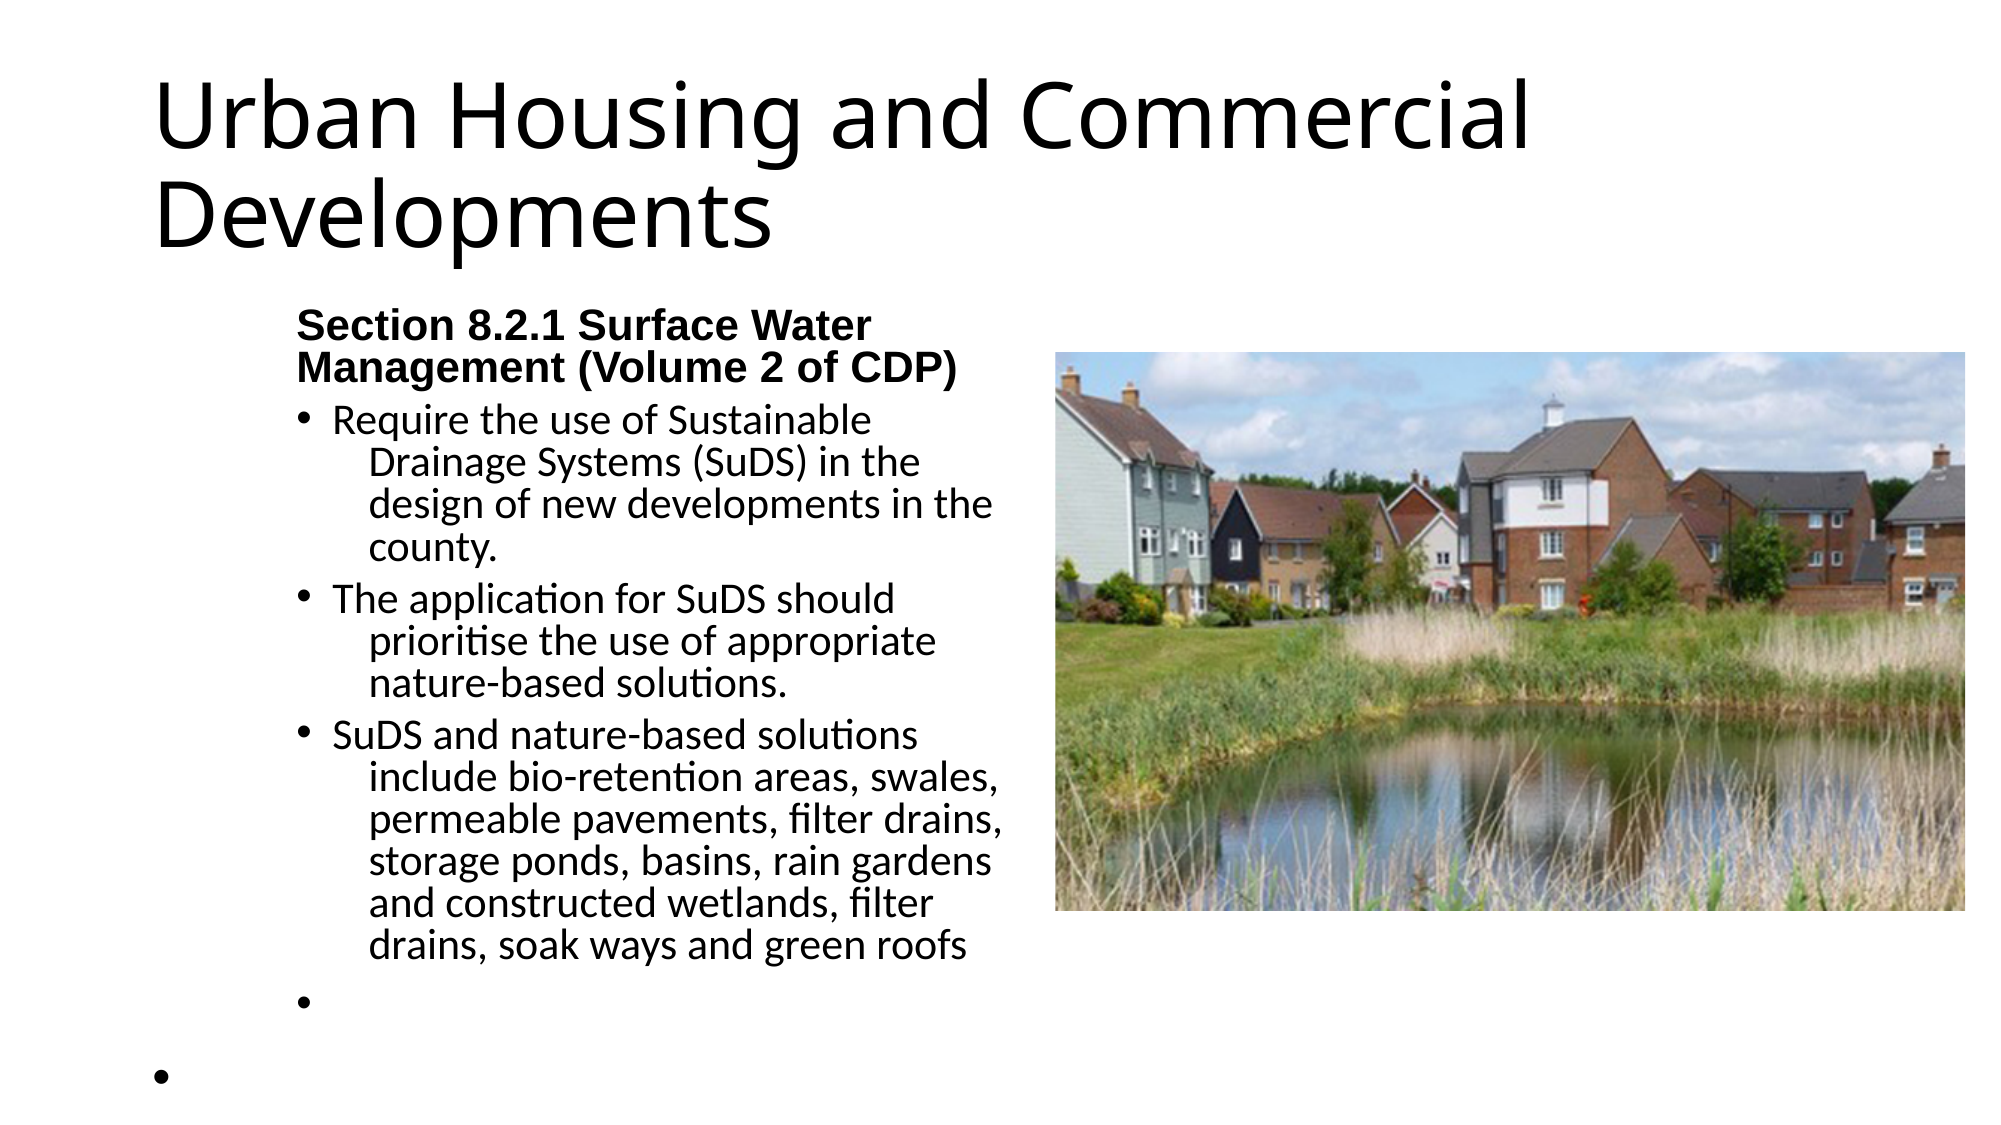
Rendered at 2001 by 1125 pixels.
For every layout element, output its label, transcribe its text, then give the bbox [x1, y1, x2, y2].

picture [1055, 352, 1966, 911]
list Section 8.2.1 Surface Water Management (Volume 2 of CDP) Require the use of Sustainable Drainage Systems (SuDS) in the design of new developments in the county. The application for SuDS should prioritise the use of appropriate nature-based solutions. SuDS and nature-based solutions include bio-retention areas, swales, permeable pavements, filter drains, storage ponds, basins, rain gardens and constructed wetlands, filter drains, soak ways and green roofs [137, 299, 1020, 1014]
title Urban Housing and Commercial Developments [137, 59, 1863, 278]
